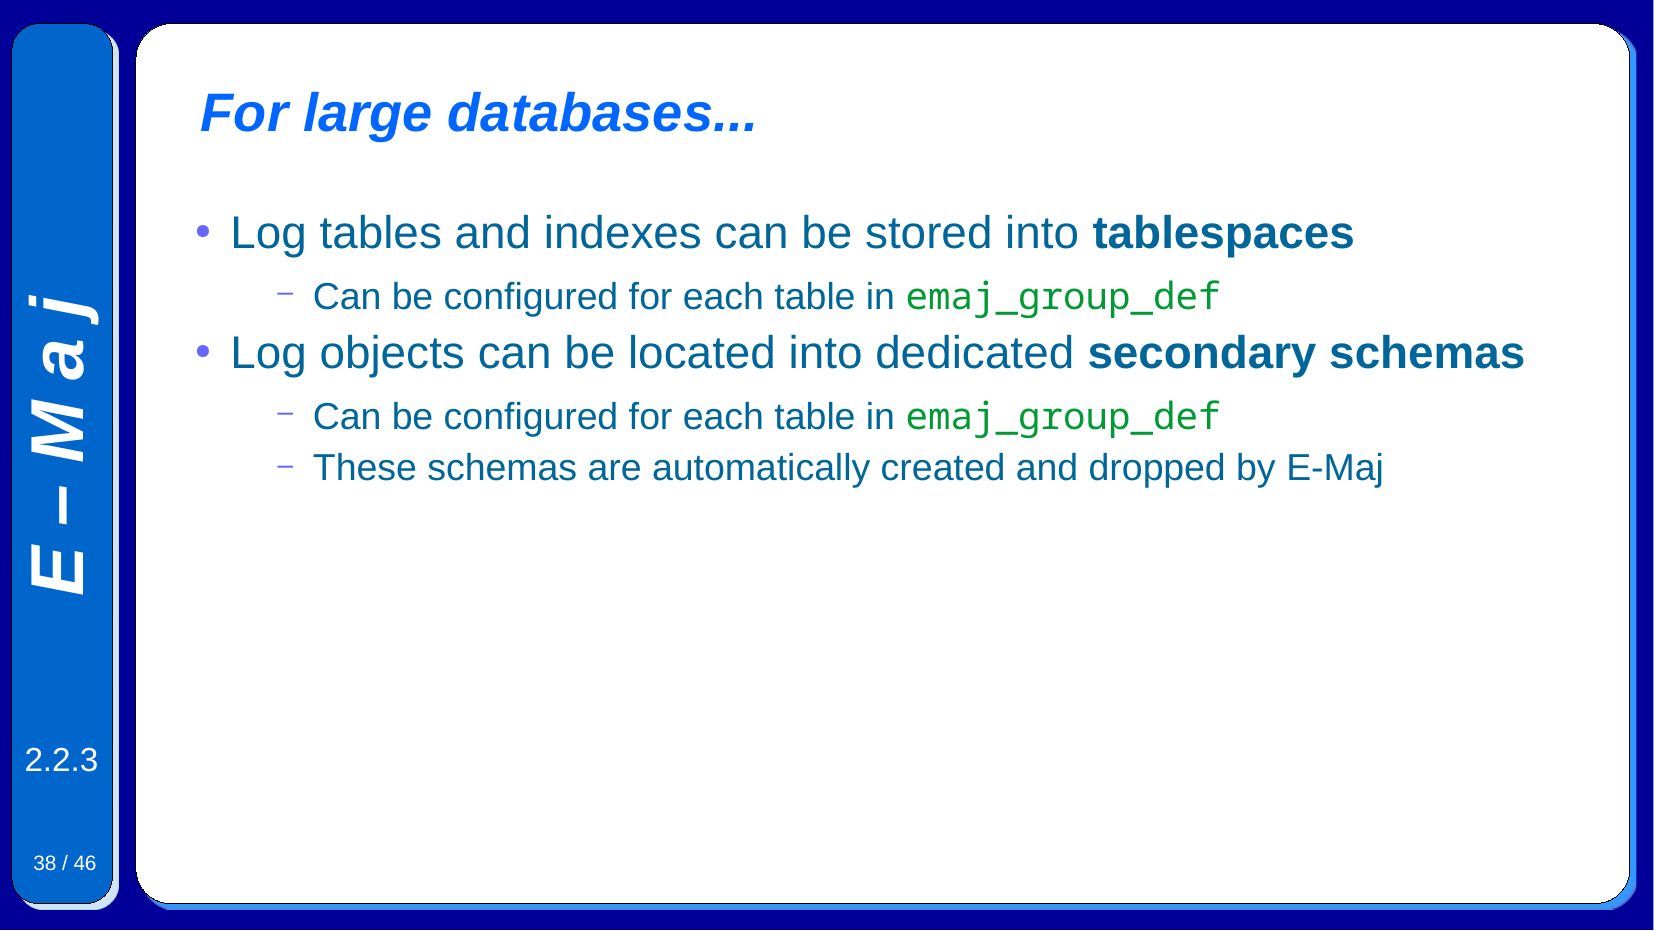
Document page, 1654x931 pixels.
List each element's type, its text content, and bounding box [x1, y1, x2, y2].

title For large databases... [200, 34, 1575, 191]
list Log tables and indexes can be stored into tablespaces Can be configured for each table in emaj_group_def Log objects can be located into dedicated secondary schemas Can be configured for each table in emaj_group_def These schemas are automatically created and dropped by E-Maj [177, 206, 1587, 827]
